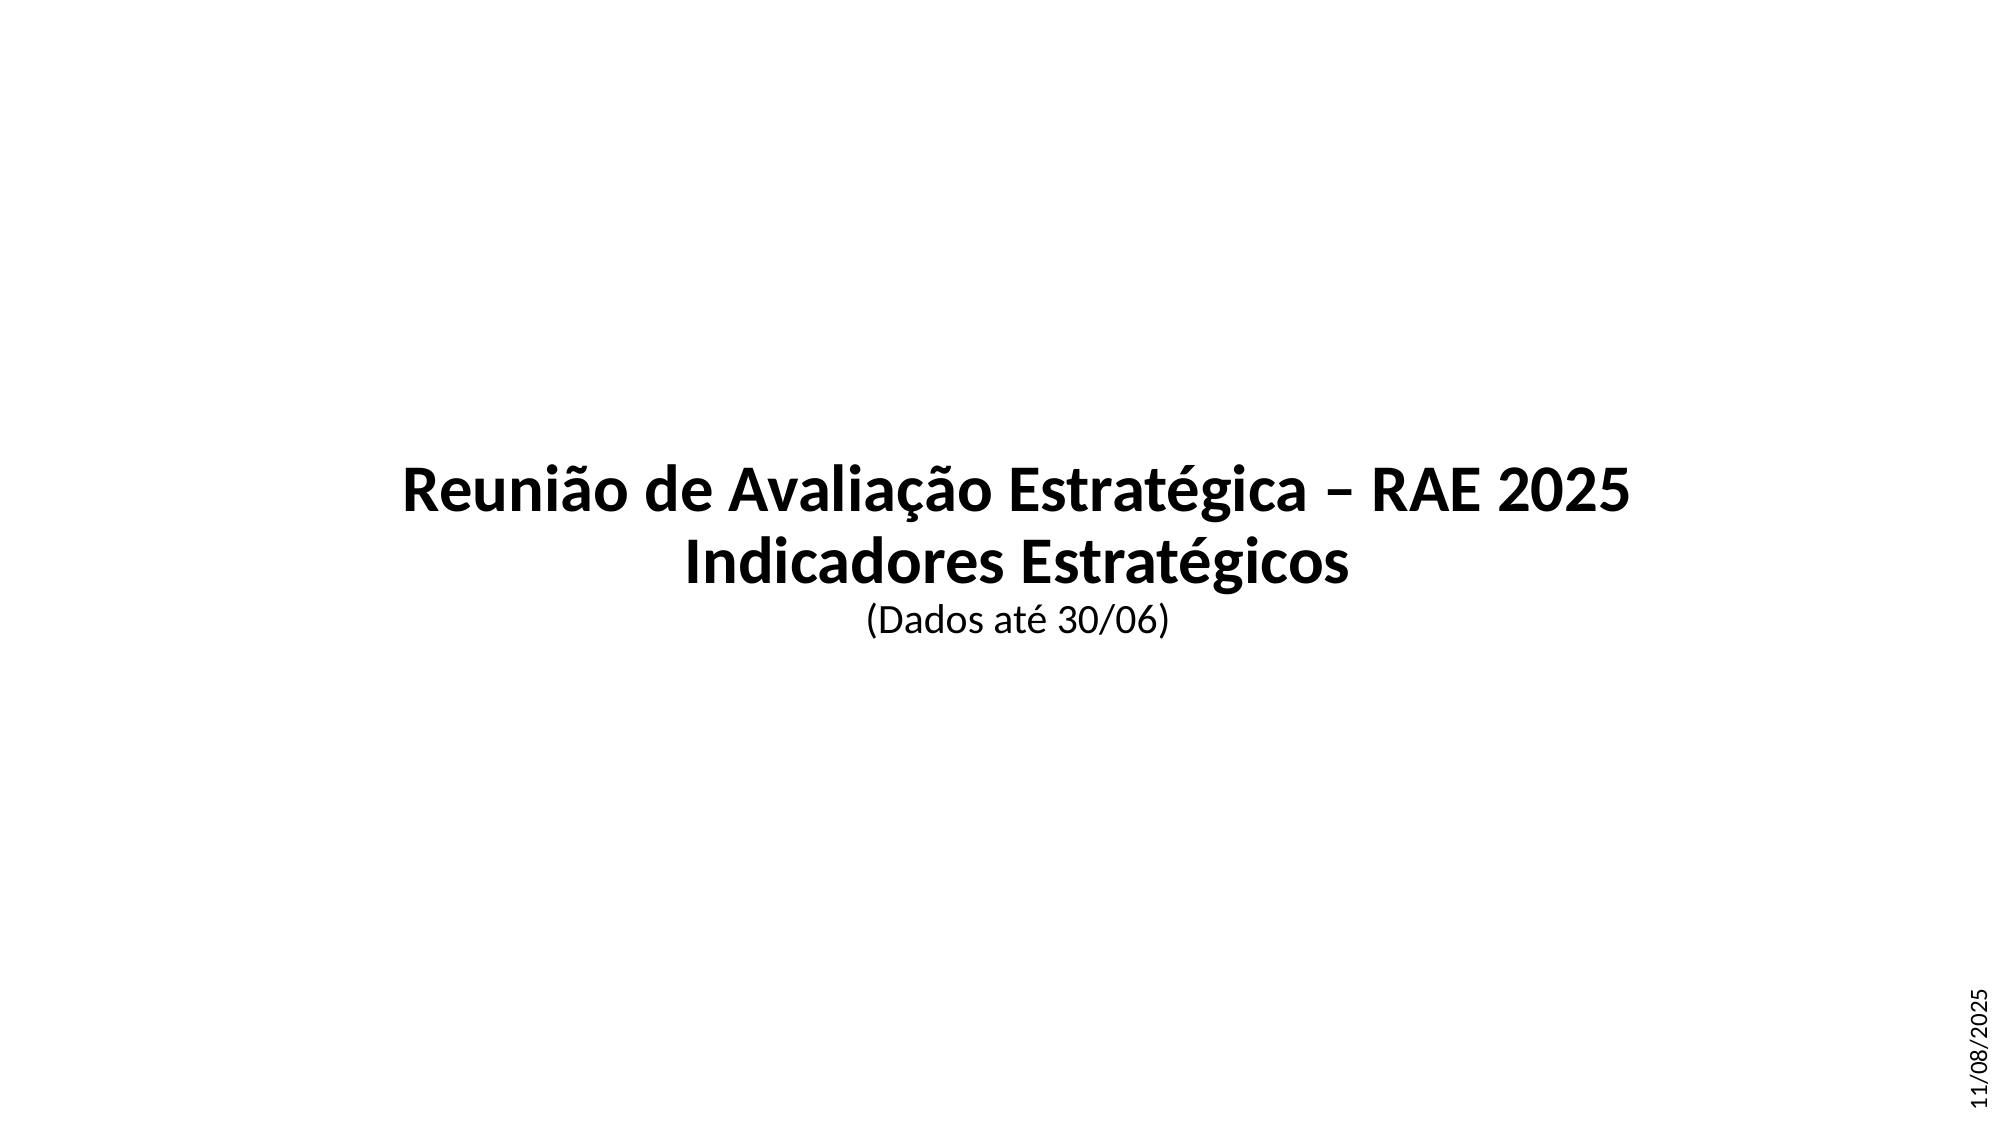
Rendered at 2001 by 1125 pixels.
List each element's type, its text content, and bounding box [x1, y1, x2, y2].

title Reunião de Avaliação Estratégica – RAE 2025 Indicadores Estratégicos (Dados até 30/06) [155, 439, 1881, 658]
text_box 11/08/2025 [1954, 972, 2000, 1125]
